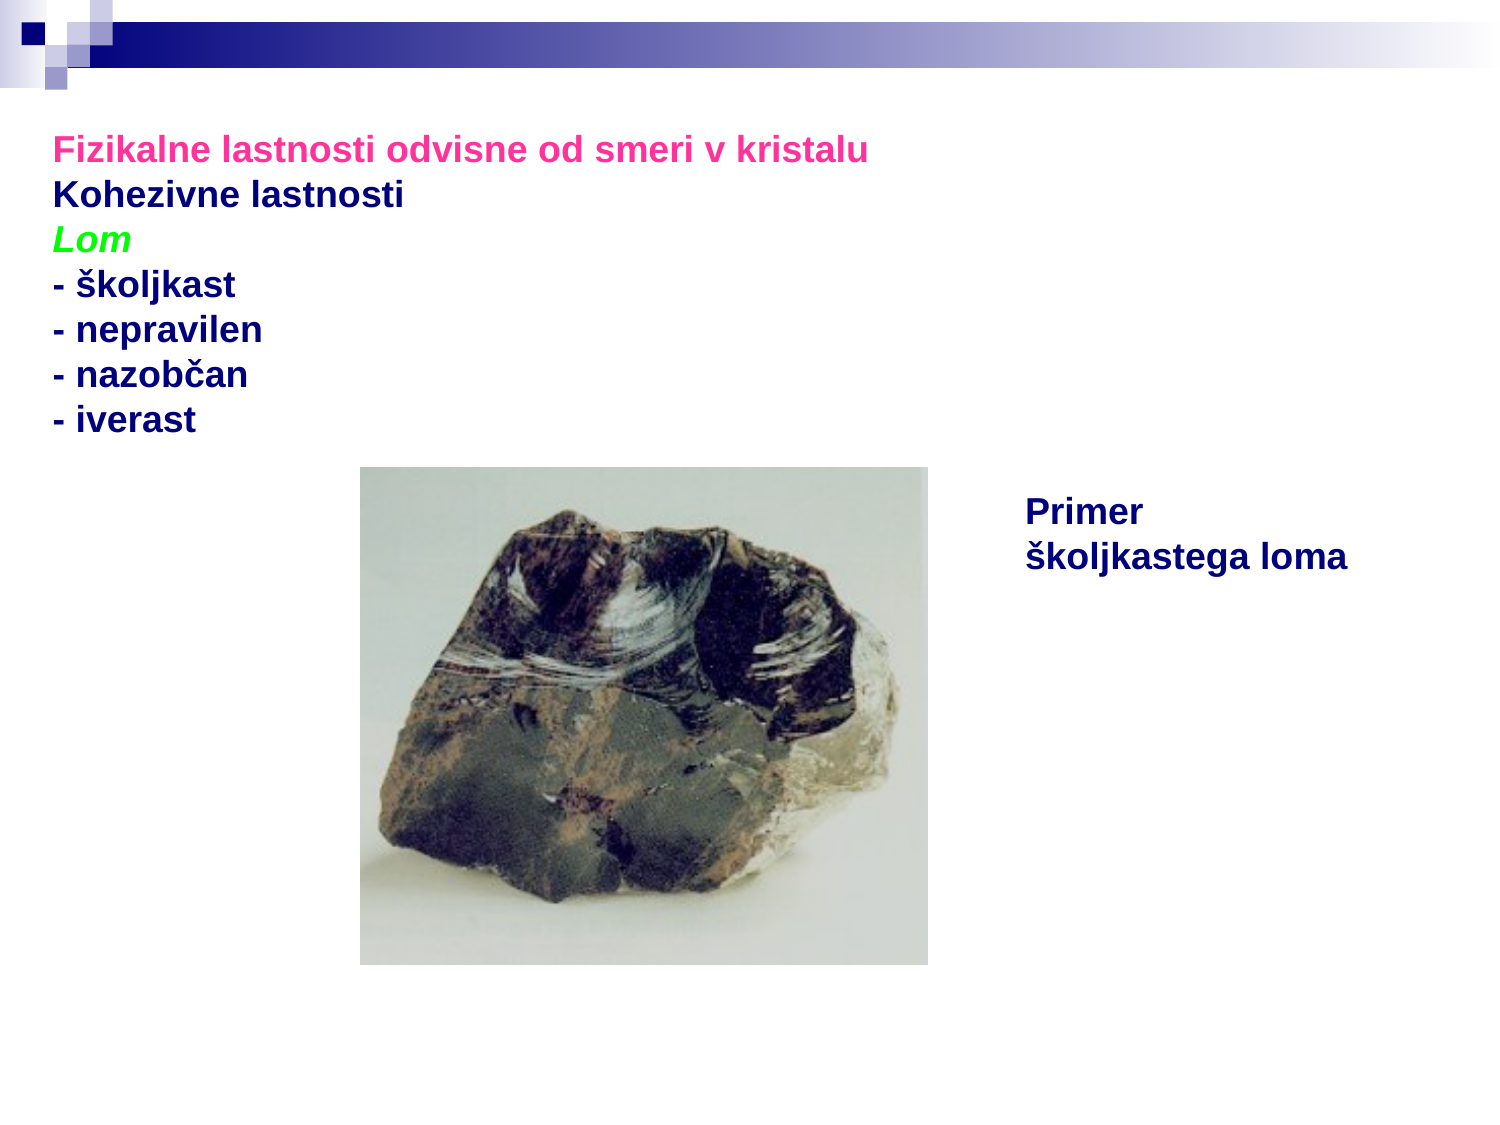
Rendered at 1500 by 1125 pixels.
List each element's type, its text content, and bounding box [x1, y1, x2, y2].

text_box Fizikalne lastnosti odvisne od smeri v kristalu Kohezivne lastnosti Lom - školjkast - nepravilen - nazobčan - iverast [37, 116, 885, 448]
text_box Primer školjkastega loma [1010, 479, 1363, 586]
picture [360, 467, 928, 965]
